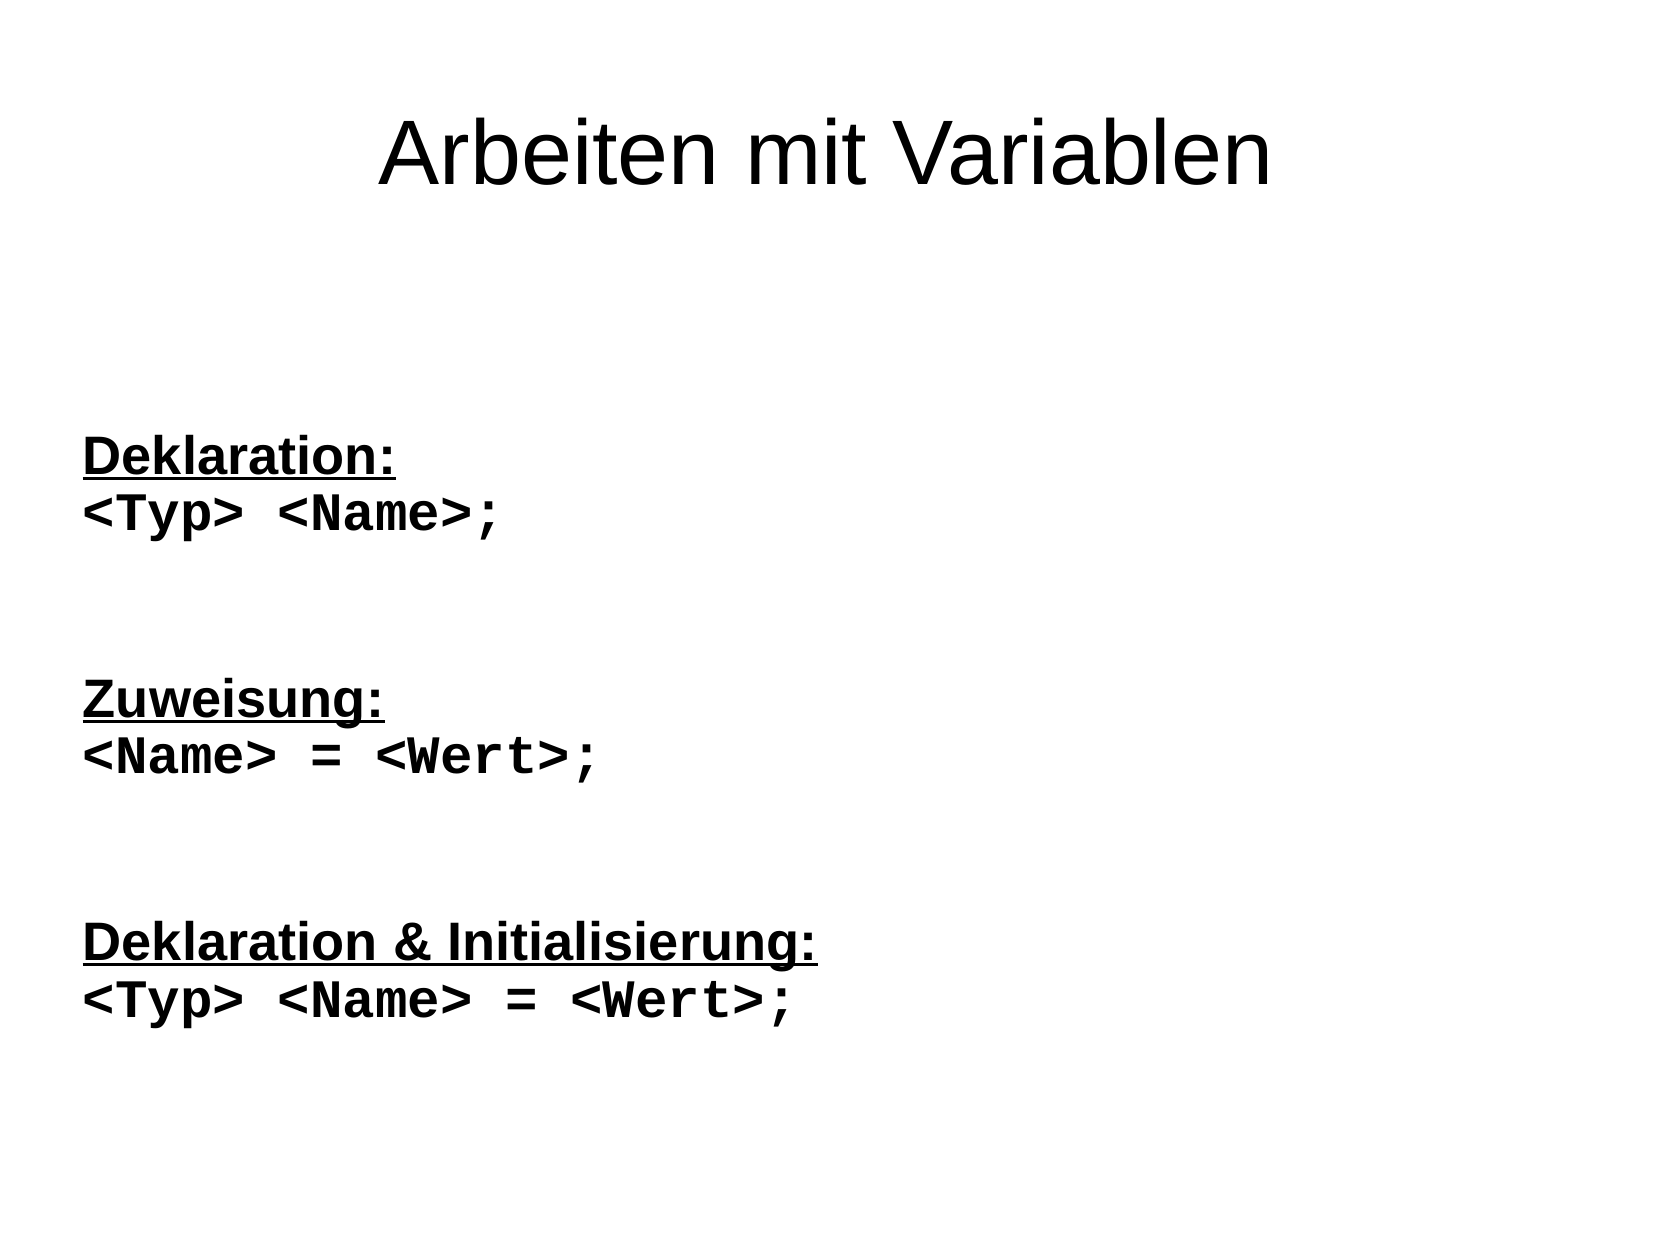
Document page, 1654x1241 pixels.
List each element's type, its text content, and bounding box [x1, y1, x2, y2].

title Arbeiten mit Variablen [82, 56, 1571, 250]
subtitle Deklaration: <Typ> <Name>; Zuweisung: <Name> = <Wert>; Deklaration & Initialisierung: <Typ> <Name> = <Wert>; [82, 297, 1571, 1102]
